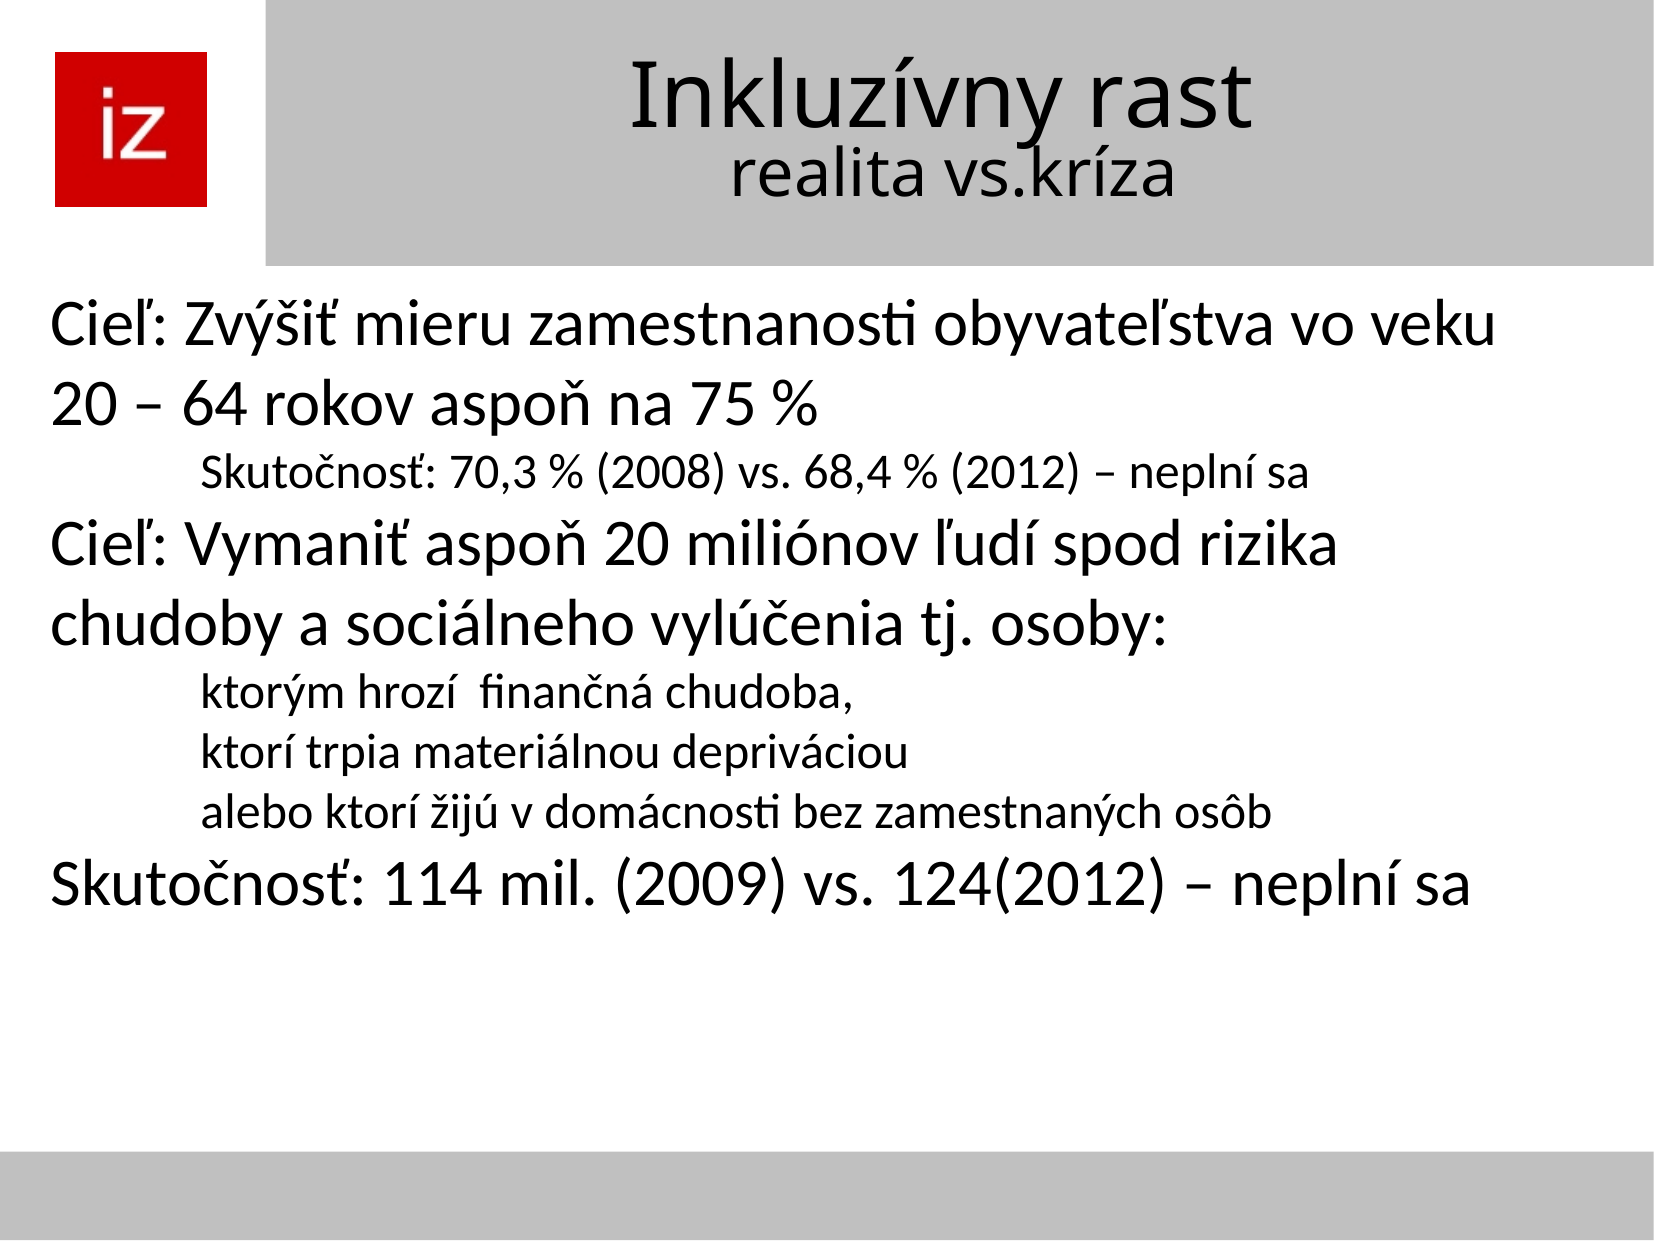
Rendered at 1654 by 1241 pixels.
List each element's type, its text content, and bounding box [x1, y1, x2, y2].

picture [55, 52, 207, 207]
text_box Cieľ: Zvýšiť mieru zamestnanosti obyvateľstva vo veku 20 – 64 rokov aspoň na 75 % Skutočnosť: 70,3 % (2008) vs. 68,4 % (2012) – neplní sa Cieľ: Vymaniť aspoň 20 miliónov ľudí spod rizika chudoby a sociálneho vylúčenia tj. osoby: ktorým hrozí finančná chudoba, ktorí trpia materiálnou depriváciou alebo ktorí žijú v domácnosti bez zamestnaných osôb Skutočnosť: 114 mil. (2009) vs. 124(2012) – neplní sa [35, 272, 1595, 927]
title Inkluzívny rast realita vs.kríza [342, 29, 1565, 237]
